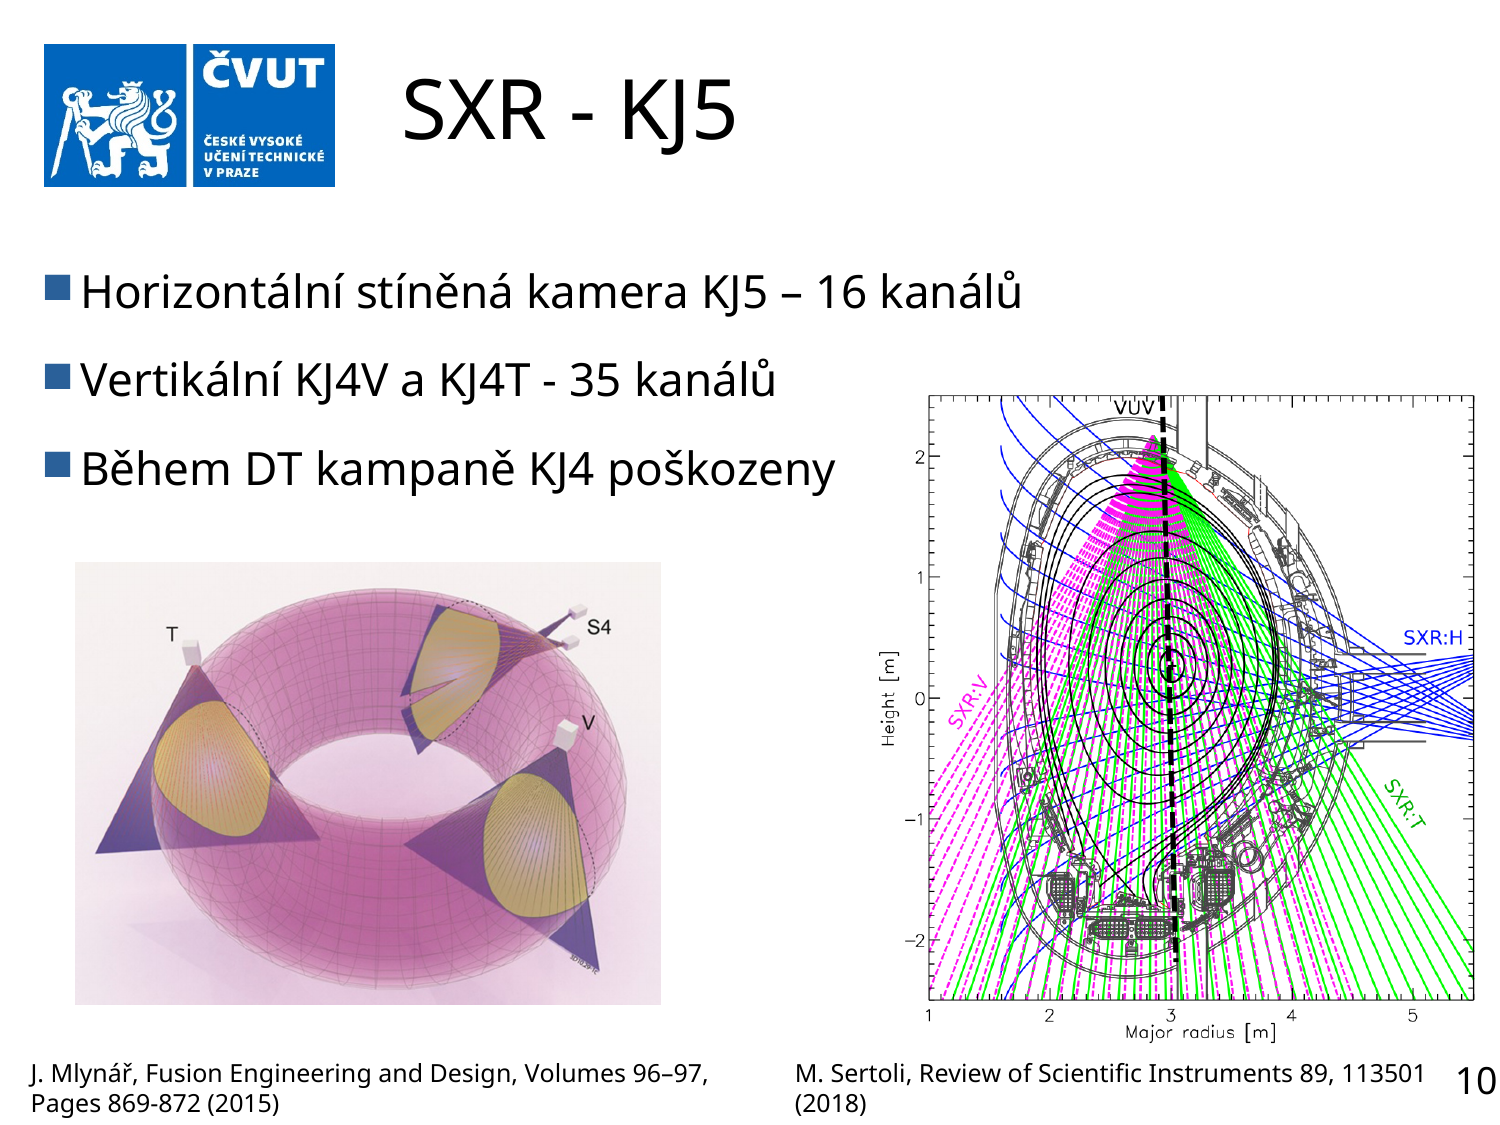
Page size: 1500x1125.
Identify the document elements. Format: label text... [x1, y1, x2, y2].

title SXR - KJ5 [386, 60, 1291, 180]
picture [843, 370, 1500, 1050]
picture [44, 44, 335, 187]
text_box <number> [1471, 1050, 1500, 1125]
picture [75, 562, 661, 1006]
text_box M. Sertoli, Review of Scientific Instruments 89, 113501 (2018) [780, 1050, 1471, 1125]
text_box Horizontální stíněná kamera KJ5 – 16 kanálů Vertikální KJ4V a KJ4T - 35 kanálů Během DT kampaně KJ4 poškozeny [30, 254, 1201, 749]
text_box J. Mlynář, Fusion Engineering and Design, Volumes 96–97, Pages 869-872 (2015) [15, 1050, 736, 1125]
